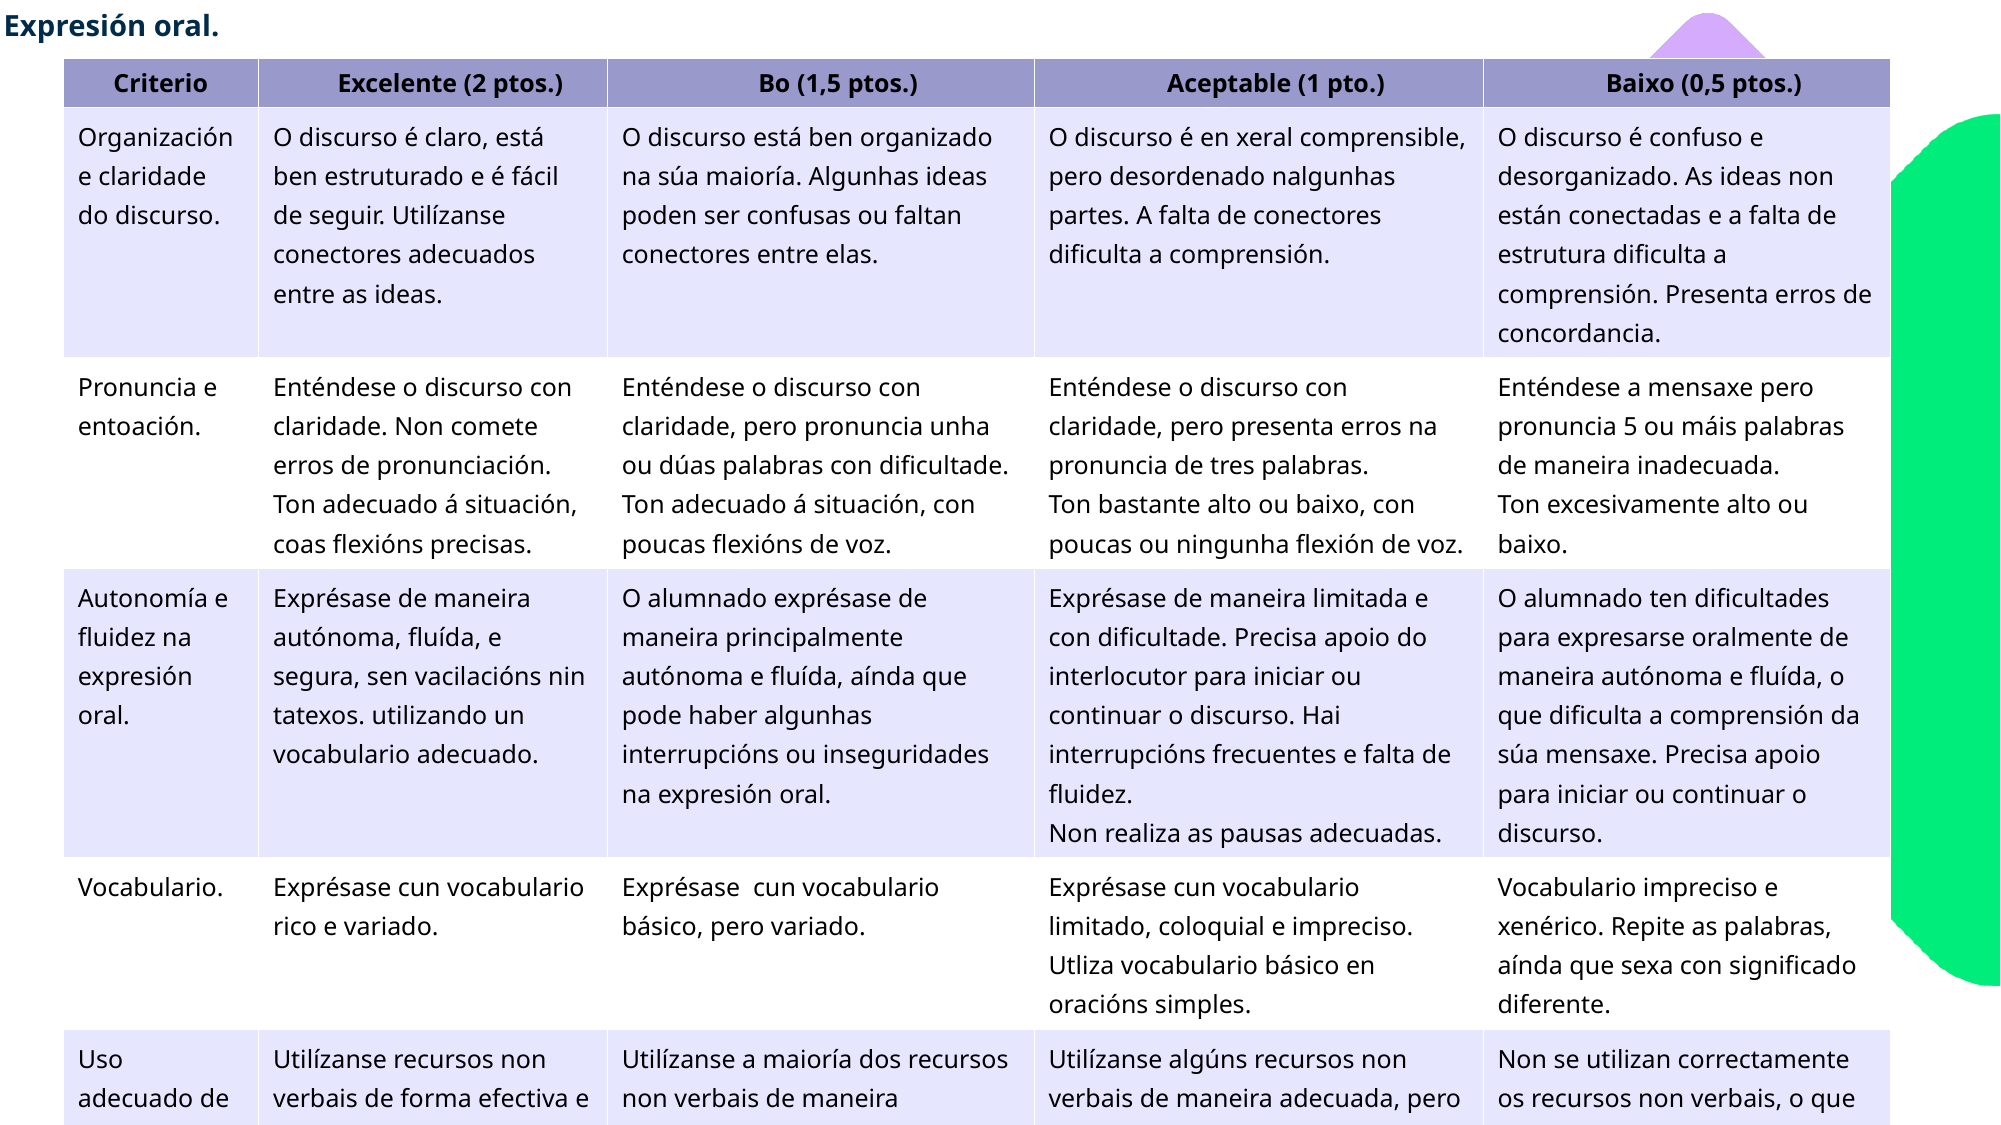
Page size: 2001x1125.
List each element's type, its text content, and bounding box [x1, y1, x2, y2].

table_cell Vocabulario. [64, 858, 258, 1029]
table_cell Uso adecuado de recursos non verbais. [64, 1030, 258, 1125]
table_cell O discurso é claro, está ben estruturado e é fácil de seguir. Utilízanse conectores adecuados entre as ideas. [259, 108, 607, 357]
table_cell Pronuncia e entoación. [64, 358, 258, 568]
table_cell Enténdese a mensaxe pero pronuncia 5 ou máis palabras de maneira inadecuada. Ton excesivamente alto ou baixo. [1484, 358, 1890, 568]
table_cell Exprésase cun vocabulario básico, pero variado. [608, 858, 1034, 1029]
table_cell Enténdese o discurso con claridade. Non comete erros de pronunciación. Ton adecuado á situación, coas flexións precisas. [259, 358, 607, 568]
table_cell O alumnado ten dificultades para expresarse oralmente de maneira autónoma e fluída, o que dificulta a comprensión da súa mensaxe. Precisa apoio para iniciar ou continuar o discurso. [1484, 569, 1890, 857]
table_cell Utilízanse algúns recursos non verbais de maneira adecuada, pero hai varias inconsistencias e falta de coherencia. [1035, 1030, 1483, 1125]
table_cell Exprésase de maneira limitada e con dificultade. Precisa apoio do interlocutor para iniciar ou continuar o discurso. Hai interrupcións frecuentes e falta de fluidez. Non realiza as pausas adecuadas. [1035, 569, 1483, 857]
table_cell Utilízanse a maioría dos recursos non verbais de maneira adecuada, pero pode haber algunhas inconsistencias. [608, 1030, 1034, 1125]
title Expresión oral. [3, 5, 1052, 65]
picture [1565, 13, 1850, 58]
table_cell O alumnado exprésase de maneira principalmente autónoma e fluída, aínda que pode haber algunhas interrupcións ou inseguridades na expresión oral. [608, 569, 1034, 857]
table_cell Organización e claridade do discurso. [64, 108, 258, 357]
table_cell Autonomía e fluidez na expresión oral. [64, 569, 258, 857]
table_cell O discurso é en xeral comprensible, pero desordenado nalgunhas partes. A falta de conectores dificulta a comprensión. [1035, 108, 1483, 357]
table_cell Vocabulario impreciso e xenérico. Repite as palabras, aínda que sexa con significado diferente. [1484, 858, 1890, 1029]
table_cell O discurso é confuso e desorganizado. As ideas non están conectadas e a falta de estrutura dificulta a comprensión. Presenta erros de concordancia. [1484, 108, 1890, 357]
table_cell Exprésase cun vocabulario rico e variado. [259, 858, 607, 1029]
table_cell Enténdese o discurso con claridade, pero presenta erros na pronuncia de tres palabras. Ton bastante alto ou baixo, con poucas ou ningunha flexión de voz. [1035, 358, 1483, 568]
table_cell Exprésase cun vocabulario limitado, coloquial e impreciso. Utliza vocabulario básico en oracións simples. [1035, 858, 1483, 1029]
table_cell Non se utilizan correctamente os recursos non verbais, o que dificulta a comprensión e a comunicación efectiva. [1484, 1030, 1890, 1125]
table_header Aceptable (1 pto.) [1035, 59, 1483, 107]
table_header Baixo (0,5 ptos.) [1484, 59, 1890, 107]
table_header Excelente (2 ptos.) [259, 59, 607, 107]
table_header Bo (1,5 ptos.) [608, 59, 1034, 107]
table_cell Exprésase de maneira autónoma, fluída, e segura, sen vacilacións nin tatexos. utilizando un vocabulario adecuado. [259, 569, 607, 857]
picture [1891, 114, 2001, 986]
table_cell Utilízanse recursos non verbais de forma efectiva e coherente para complementar o contido da infografía. [259, 1030, 607, 1125]
table_cell O discurso está ben organizado na súa maioría. Algunhas ideas poden ser confusas ou faltan conectores entre elas. [608, 108, 1034, 357]
table_cell Enténdese o discurso con claridade, pero pronuncia unha ou dúas palabras con dificultade. Ton adecuado á situación, con poucas flexións de voz. [608, 358, 1034, 568]
table_header Criterio [64, 59, 258, 107]
